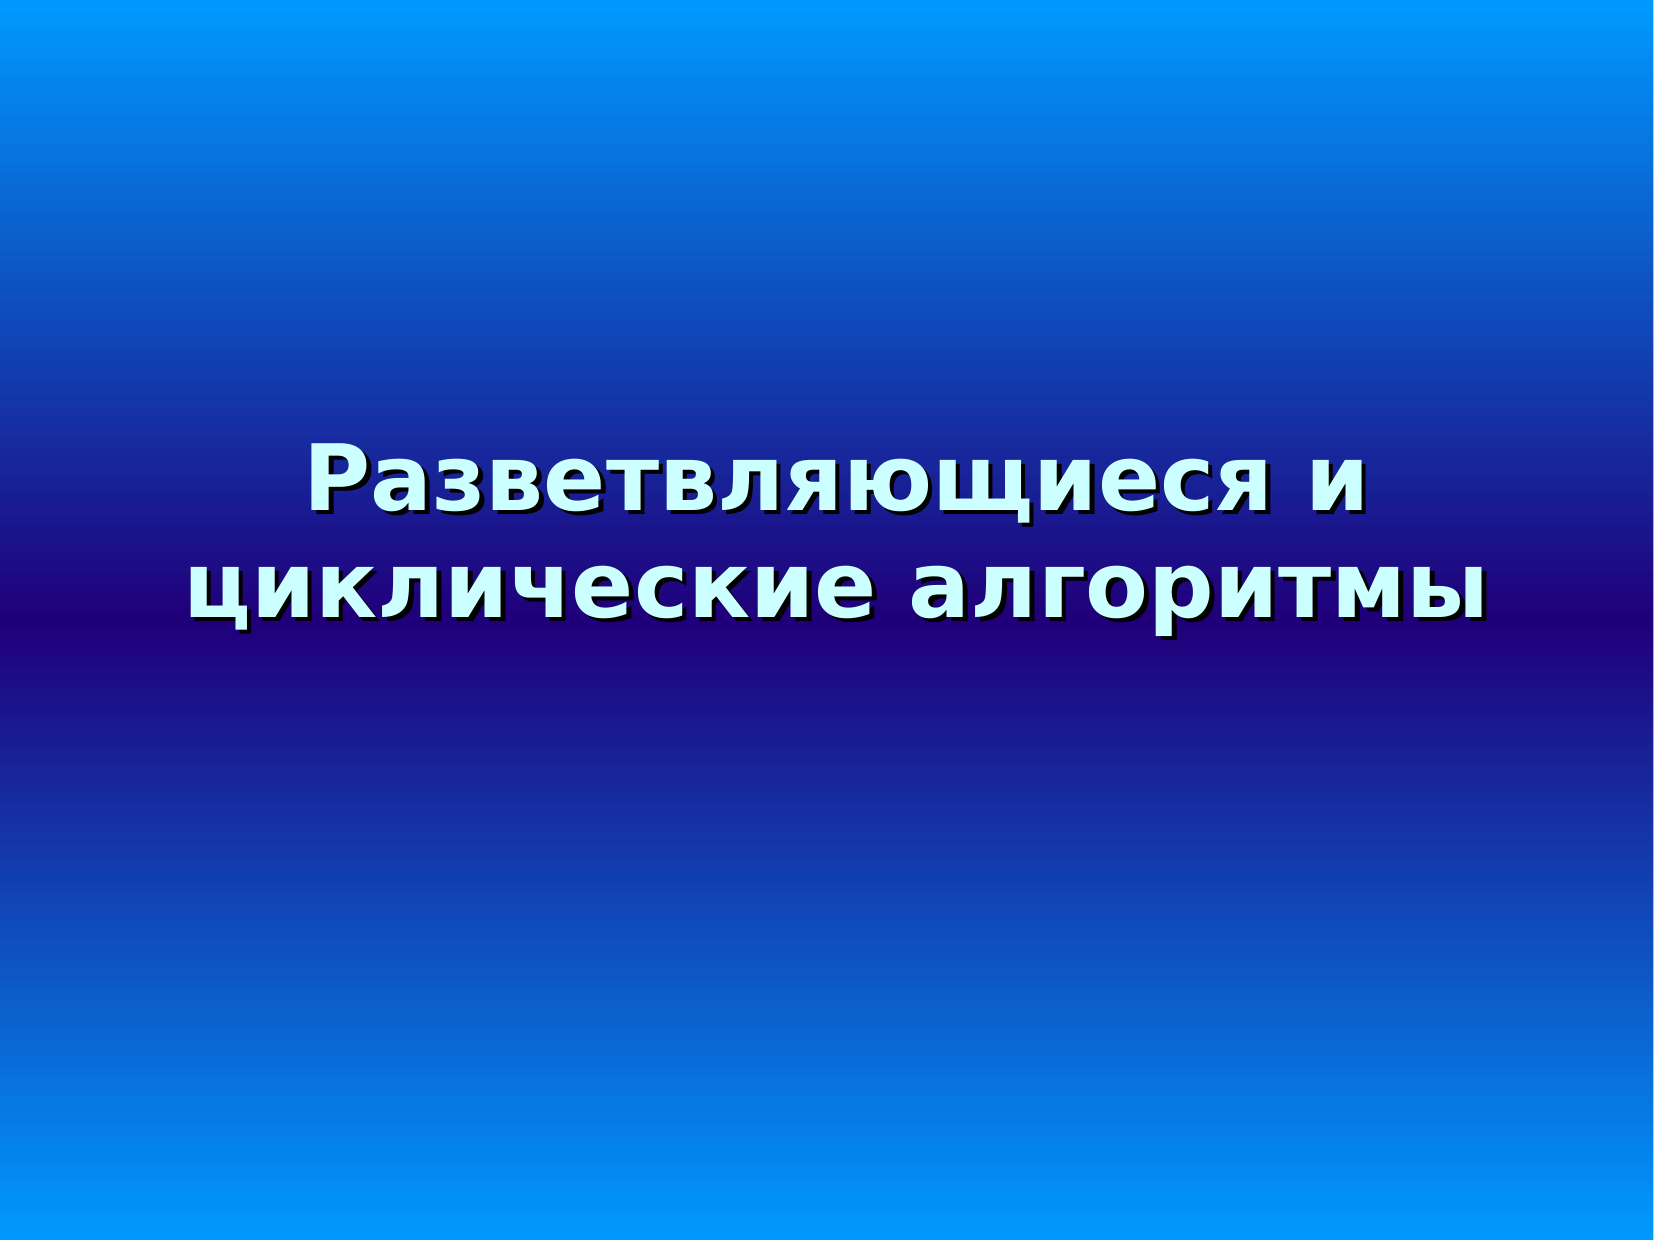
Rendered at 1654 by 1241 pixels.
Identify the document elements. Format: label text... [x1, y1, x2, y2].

text_box Разветвляющиеся и циклические алгоритмы [51, 417, 1624, 647]
